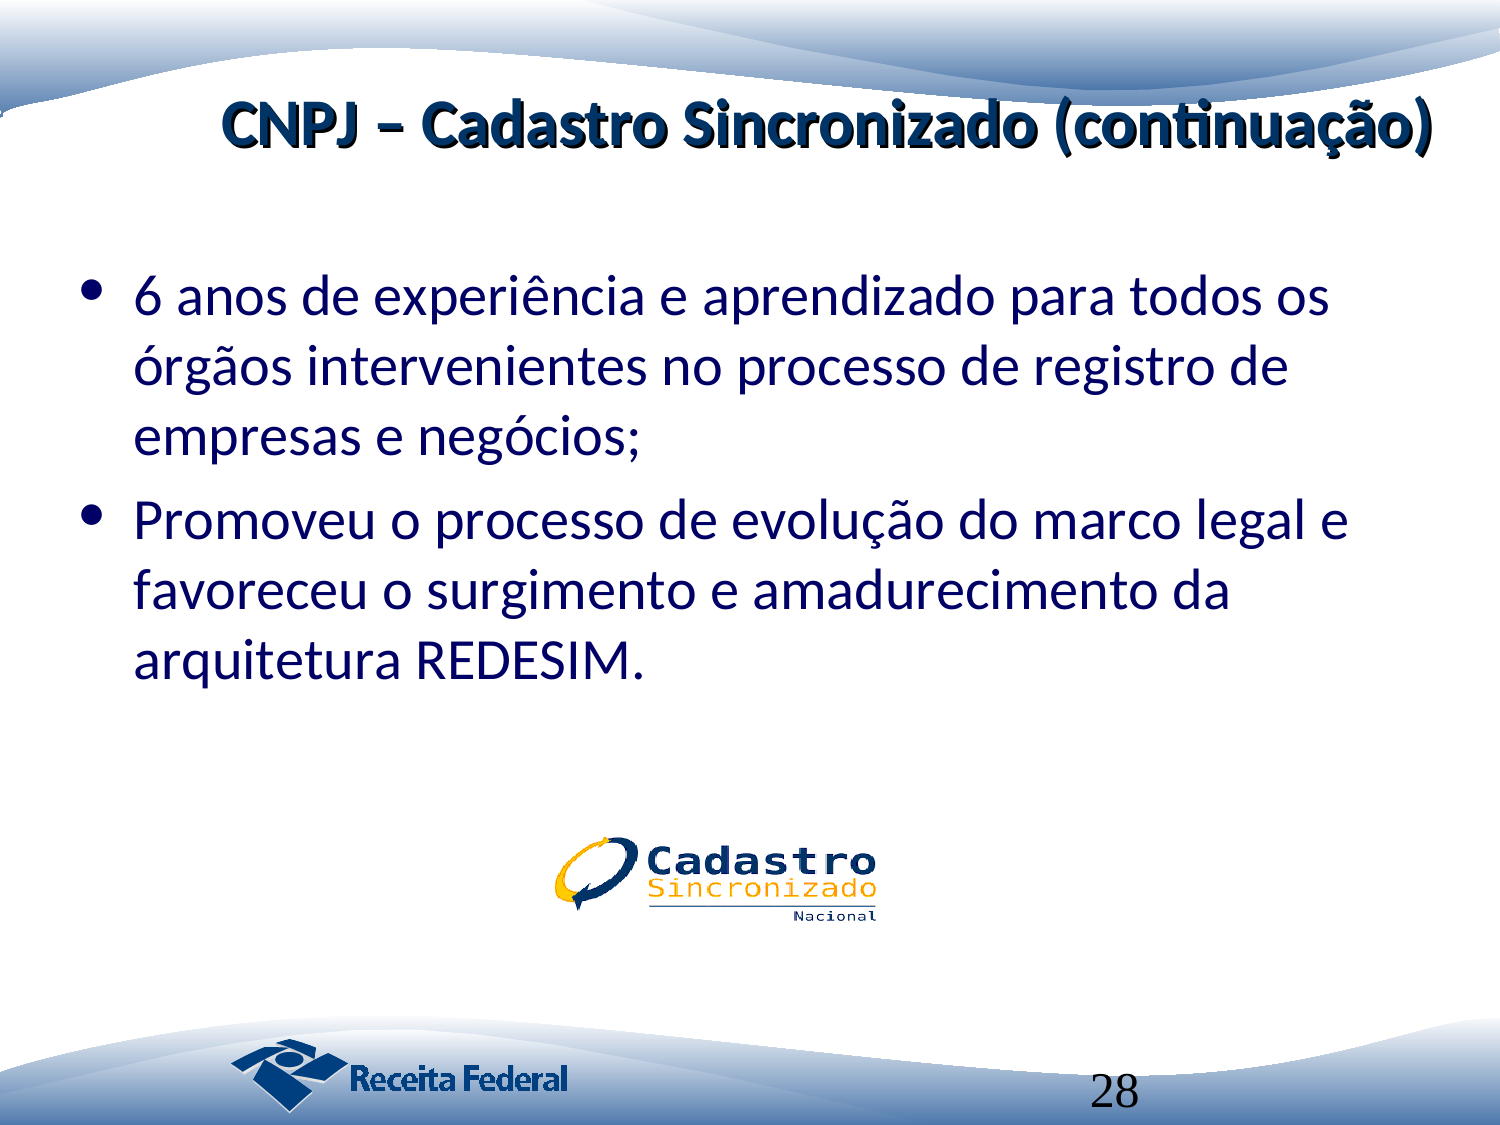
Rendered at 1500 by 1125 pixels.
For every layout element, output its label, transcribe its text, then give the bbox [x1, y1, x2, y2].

picture [229, 1037, 575, 1117]
list 6 anos de experiência e aprendizado para todos os órgãos intervenientes no processo de registro de empresas e negócios; Promoveu o processo de evolução do marco legal e favoreceu o surgimento e amadurecimento da arquitetura REDESIM. [62, 249, 1450, 738]
chart [549, 825, 888, 936]
title CNPJ – Cadastro Sincronizado (continuação) [62, 24, 1450, 213]
